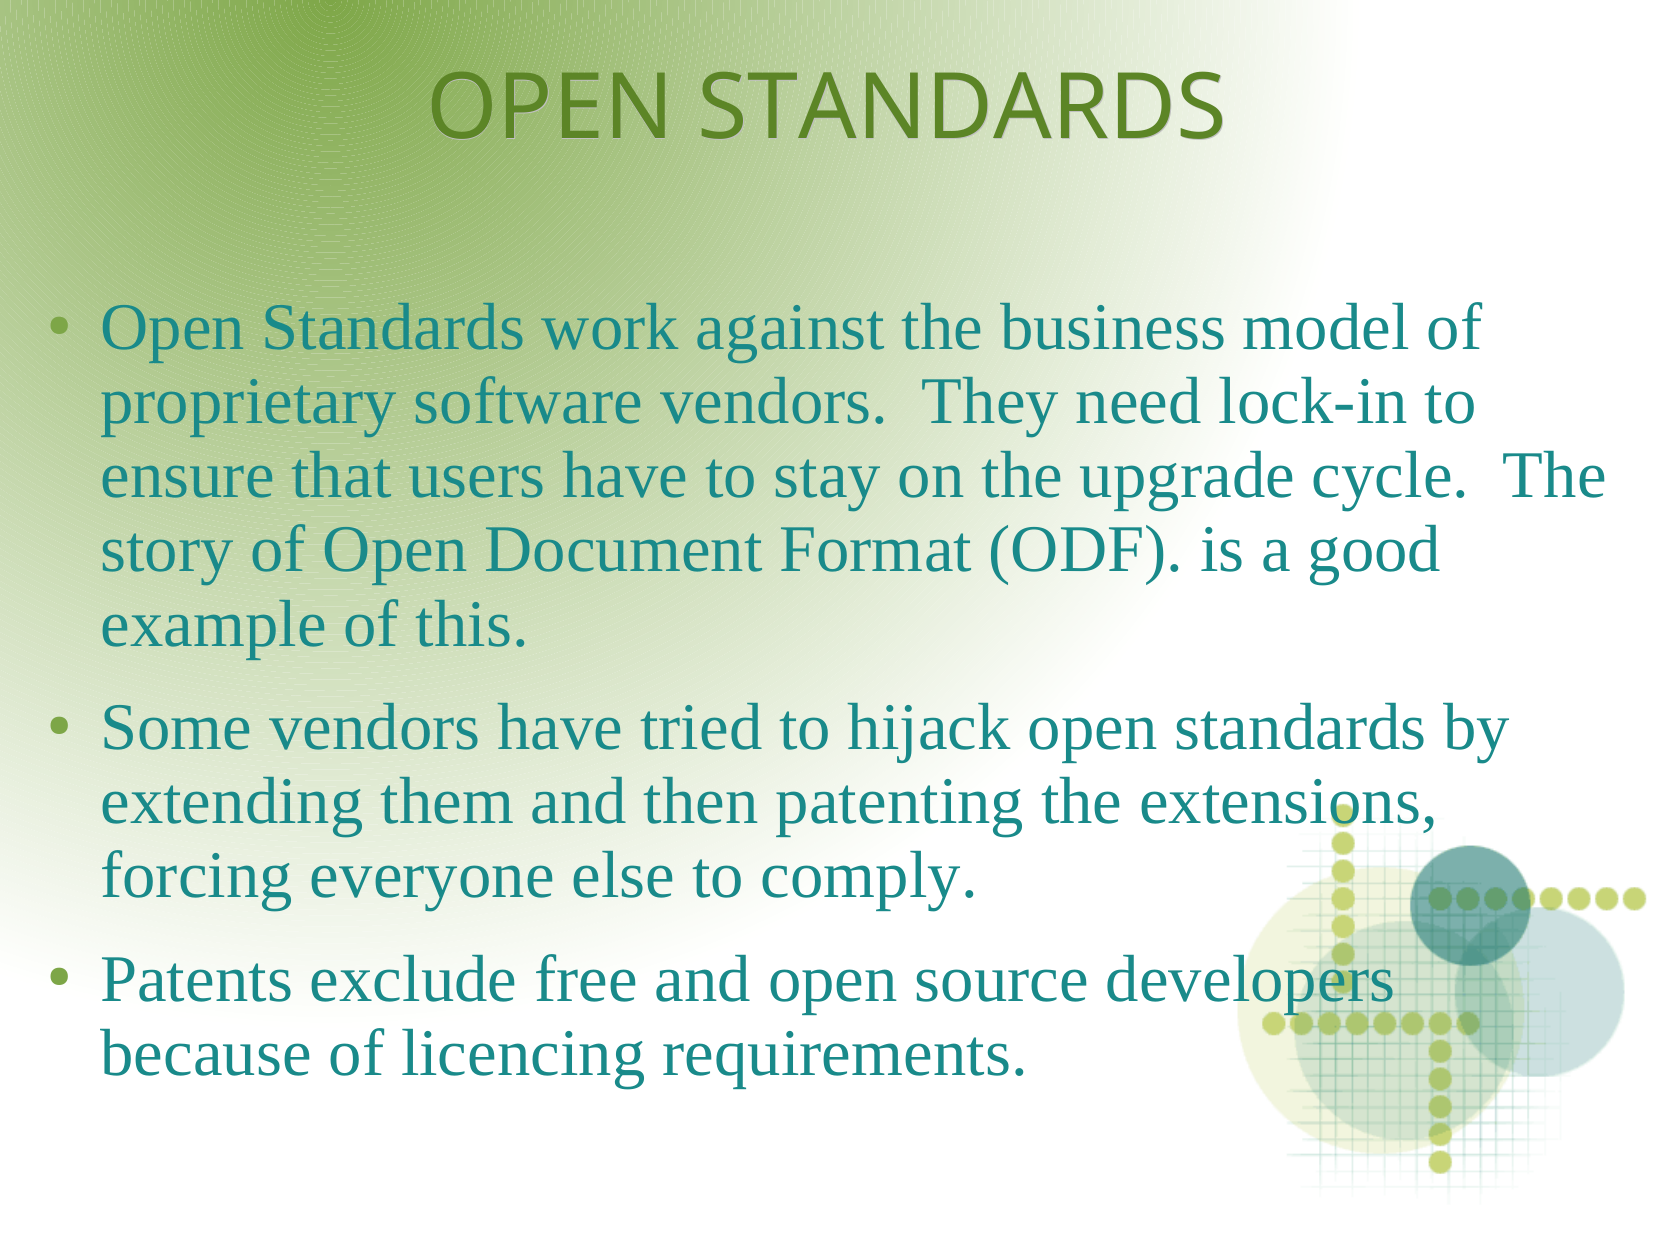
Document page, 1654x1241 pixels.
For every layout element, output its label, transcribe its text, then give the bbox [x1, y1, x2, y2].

list Open Standards work against the business model of proprietary software vendors. They need lock-in to ensure that users have to stay on the upgrade cycle. The story of Open Document Format (ODF). is a good example of this. Some vendors have tried to hijack open standards by extending them and then patenting the extensions, forcing everyone else to comply. Patents exclude free and open source developers because of licencing requirements. [29, 290, 1625, 1158]
picture [1224, 792, 1654, 1211]
title OPEN STANDARDS [59, 29, 1595, 178]
